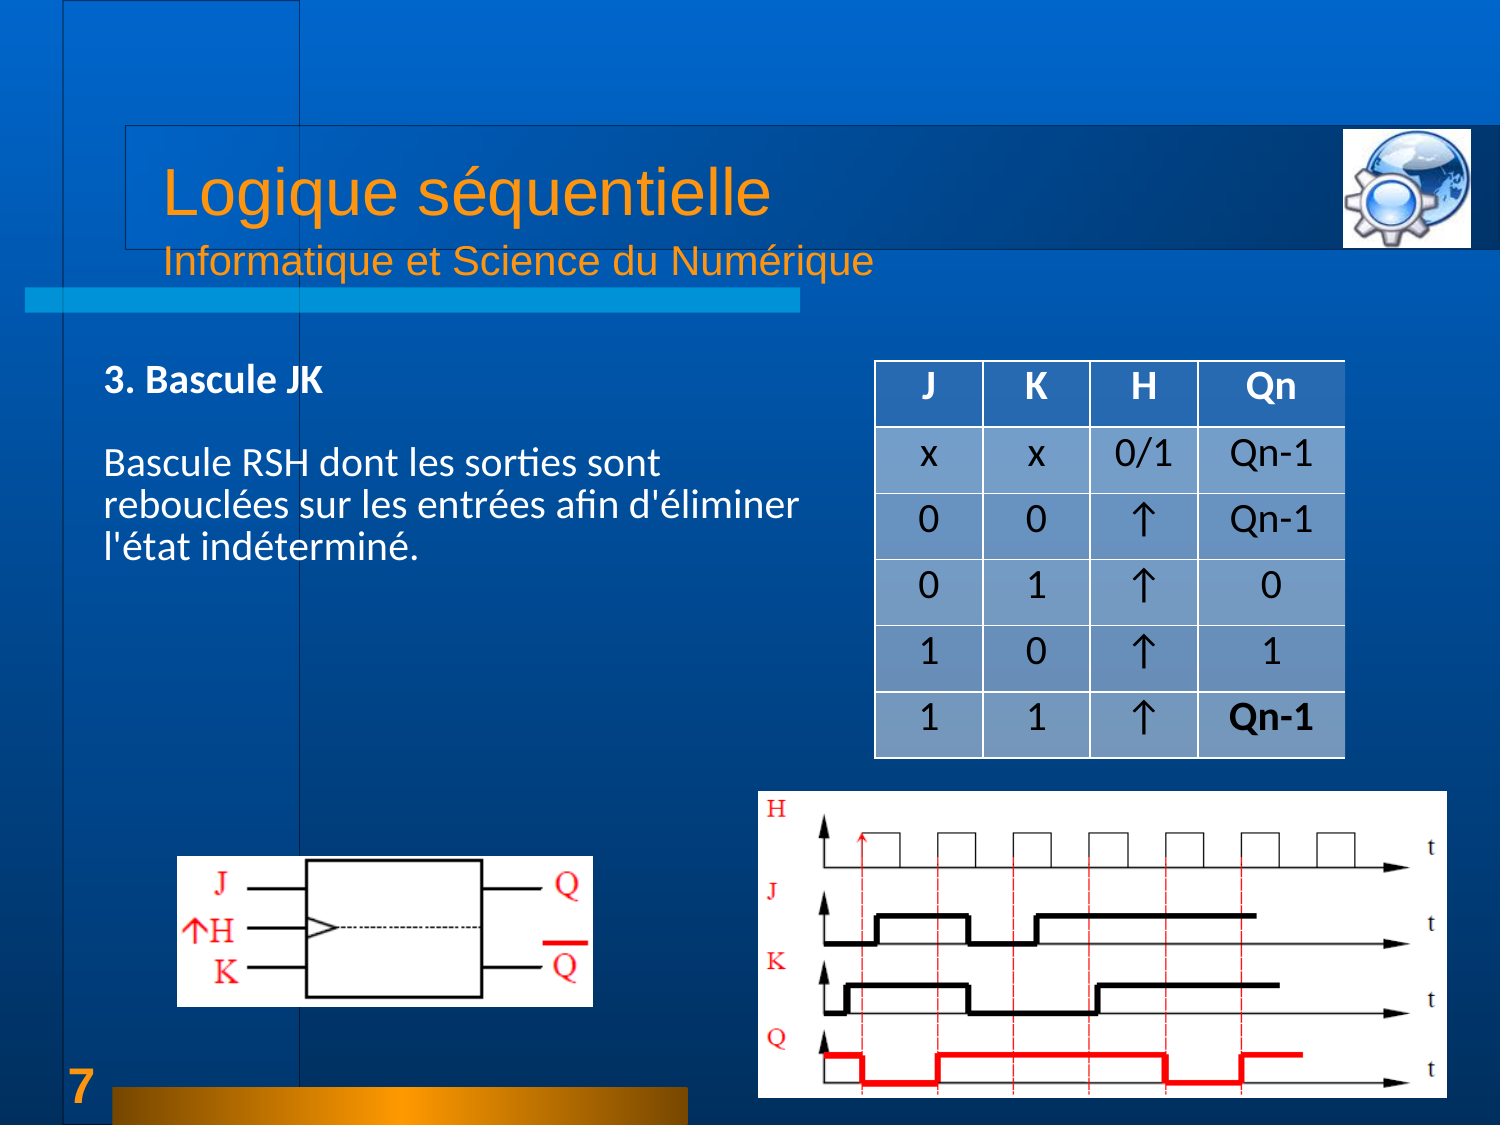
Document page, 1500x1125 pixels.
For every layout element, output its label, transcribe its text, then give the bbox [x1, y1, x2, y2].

table_cell ↑ [1091, 494, 1197, 559]
table_cell 1 [984, 560, 1089, 625]
table_cell 1 [876, 693, 982, 757]
table_cell Qn-1 [1199, 428, 1345, 493]
table_header J [876, 362, 982, 426]
table_cell 1 [984, 693, 1089, 757]
table_cell 0/1 [1091, 428, 1197, 493]
table_header K [984, 362, 1089, 426]
table_cell ↑ [1091, 693, 1197, 757]
table_cell 0 [984, 626, 1089, 691]
table_cell 0 [1199, 560, 1345, 625]
table_cell x [984, 428, 1089, 493]
table_cell 0 [984, 494, 1089, 559]
table_cell 1 [876, 626, 982, 691]
table_header Qn [1199, 362, 1345, 426]
table_cell 1 [1199, 626, 1345, 691]
table_cell ↑ [1091, 560, 1197, 625]
table_cell 0 [876, 494, 982, 559]
table_cell Qn-1 [1199, 693, 1345, 757]
table_cell 0 [876, 560, 982, 625]
table_cell x [876, 428, 982, 493]
table_cell Qn-1 [1199, 494, 1345, 559]
text_box 3. Bascule JK Bascule RSH dont les sorties sont rebouclées sur les entrées afin d'éliminer l'état indéterminé. [88, 354, 827, 1033]
table_cell ↑ [1091, 626, 1197, 691]
picture [1343, 129, 1471, 248]
picture [177, 856, 593, 1007]
table_header H [1091, 362, 1197, 426]
picture [758, 791, 1447, 1099]
